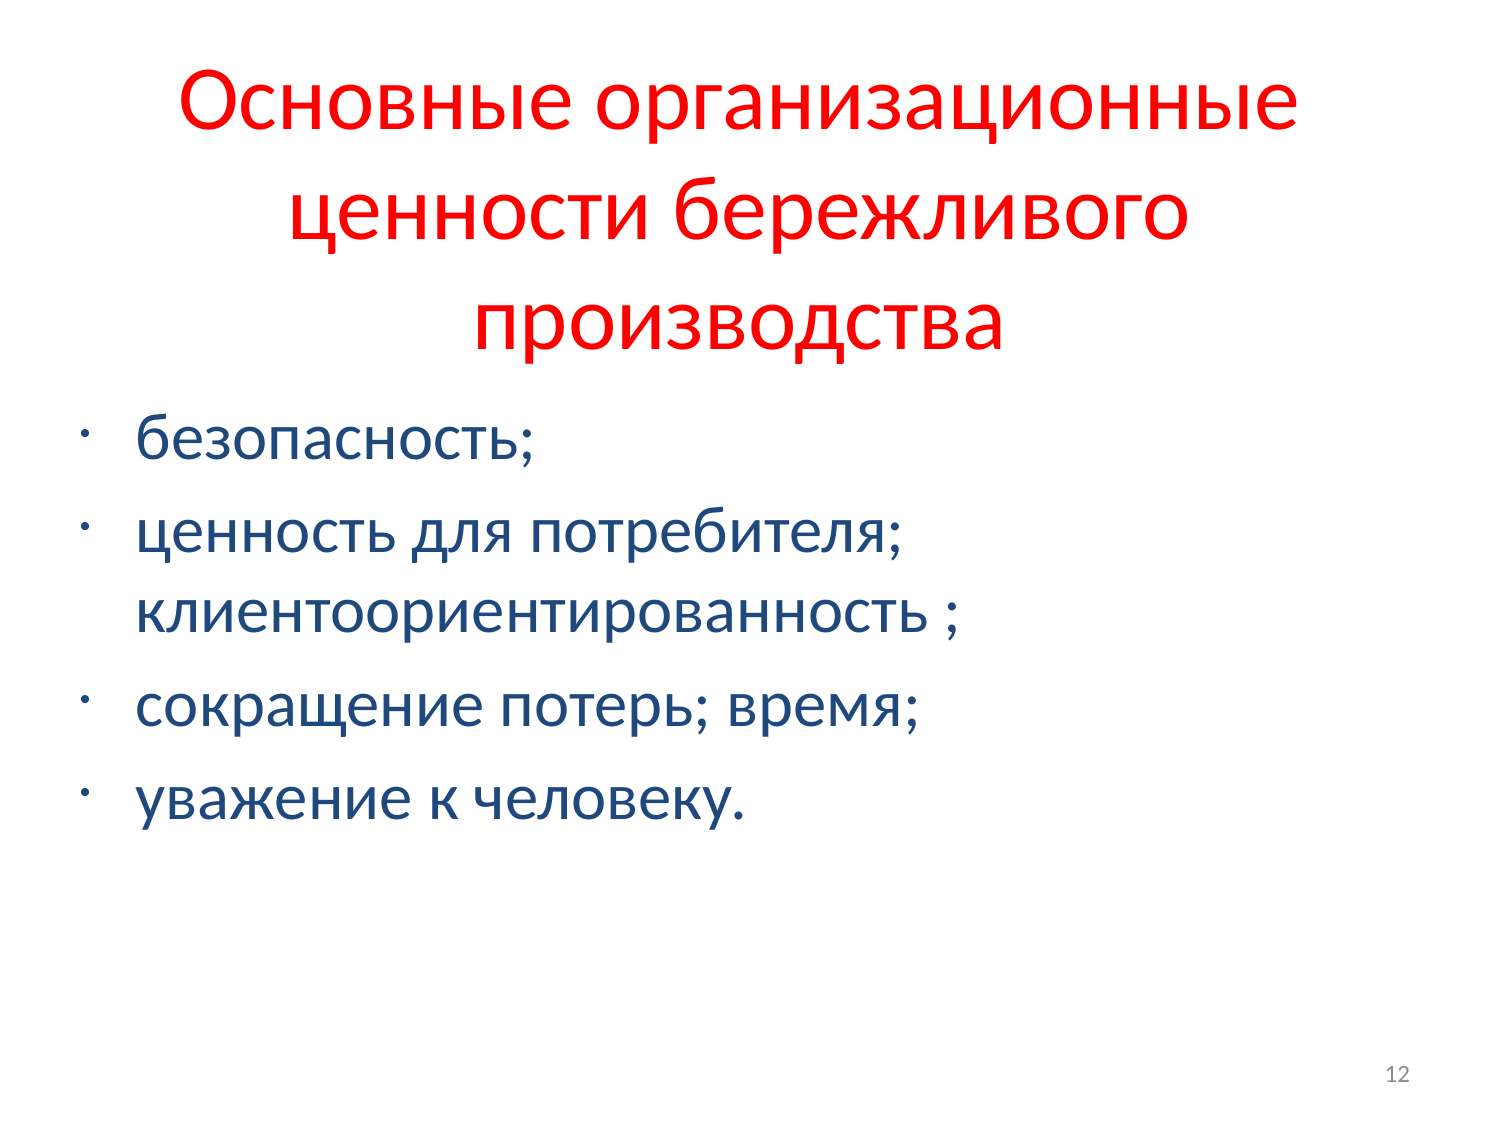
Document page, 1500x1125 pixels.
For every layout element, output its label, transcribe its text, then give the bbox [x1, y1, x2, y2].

text_box <номер> [1074, 1042, 1425, 1103]
text_box безопасность; ценность для потребителя; клиентоориентированность ; сокращение потерь; время; уважение к человеку. [64, 385, 1412, 1010]
text_box Основные организационные ценности бережливого производства [64, 208, 1415, 308]
